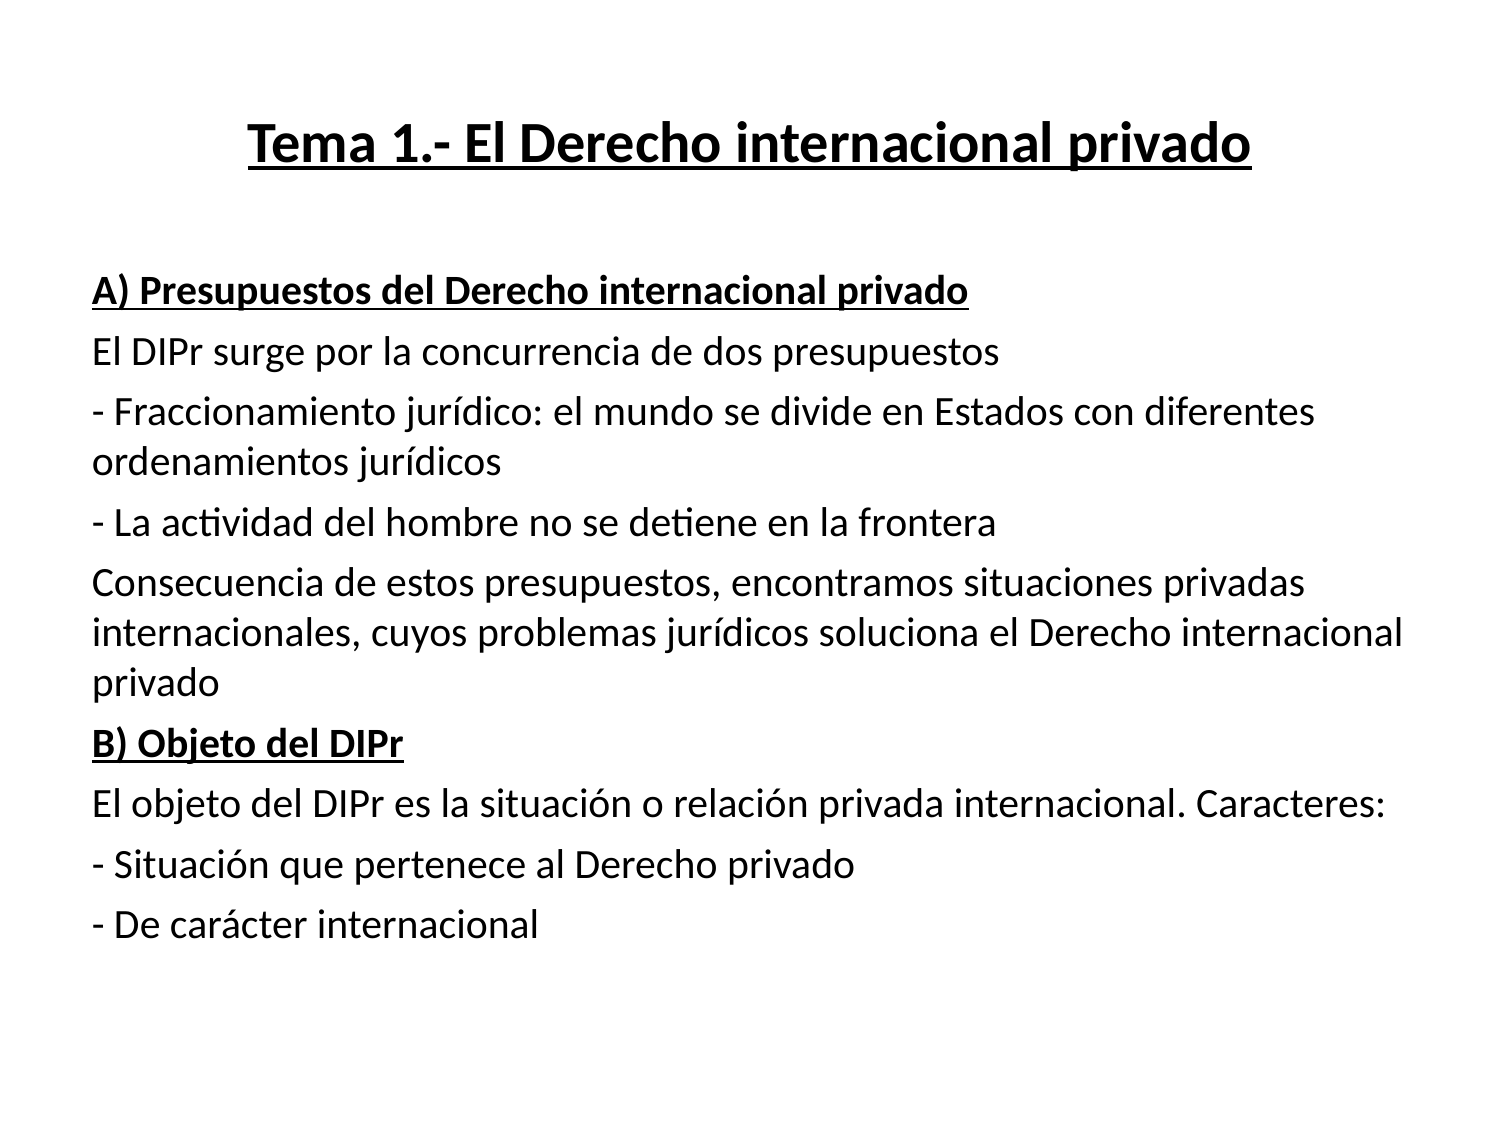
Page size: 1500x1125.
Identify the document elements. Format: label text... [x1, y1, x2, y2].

list A) Presupuestos del Derecho internacional privado El DIPr surge por la concurrencia de dos presupuestos - Fraccionamiento jurídico: el mundo se divide en Estados con diferentes ordenamientos jurídicos - La actividad del hombre no se detiene en la frontera Consecuencia de estos presupuestos, encontramos situaciones privadas internacionales, cuyos problemas jurídicos soluciona el Derecho internacional privado B) Objeto del DIPr El objeto del DIPr es la situación o relación privada internacional. Caracteres: - Situación que pertenece al Derecho privado - De carácter internacional [76, 255, 1427, 998]
title Tema 1.- El Derecho internacional privado [75, 45, 1426, 233]
